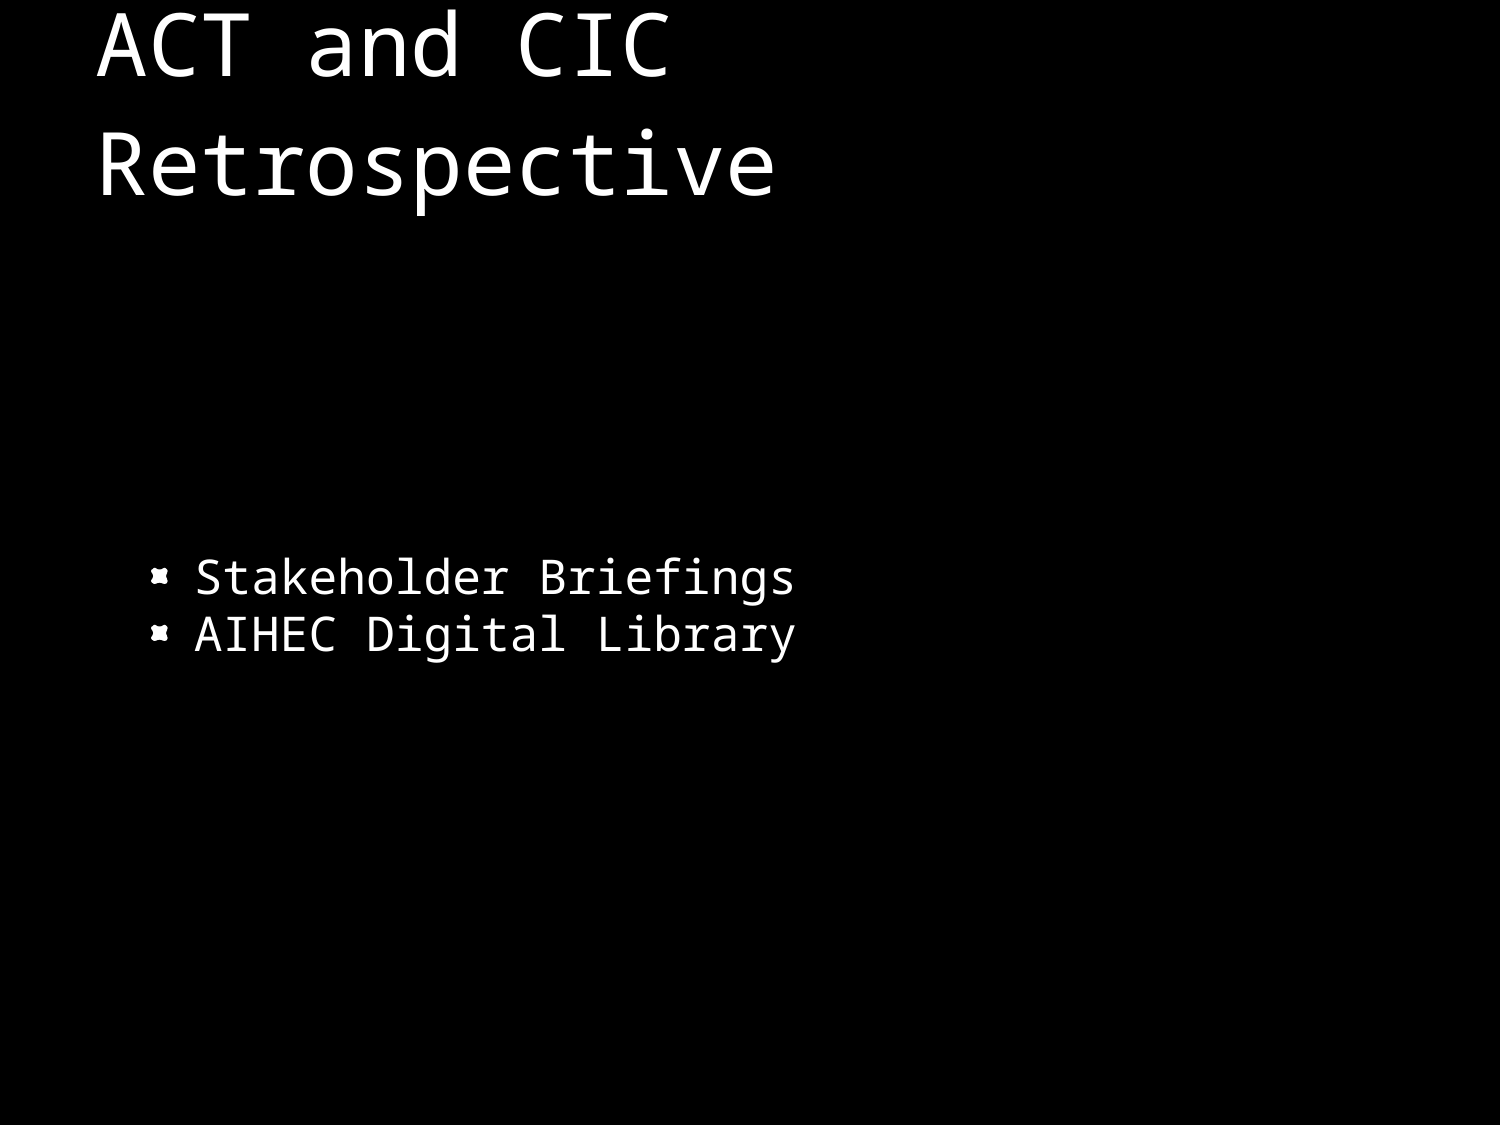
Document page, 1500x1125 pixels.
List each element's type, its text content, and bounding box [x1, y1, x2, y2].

title ACT and CIC Retrospective [90, 17, 1409, 188]
picture [151, 624, 168, 641]
picture [151, 567, 168, 584]
text_box Stakeholder Briefings AIHEC Digital Library [146, 239, 1306, 969]
